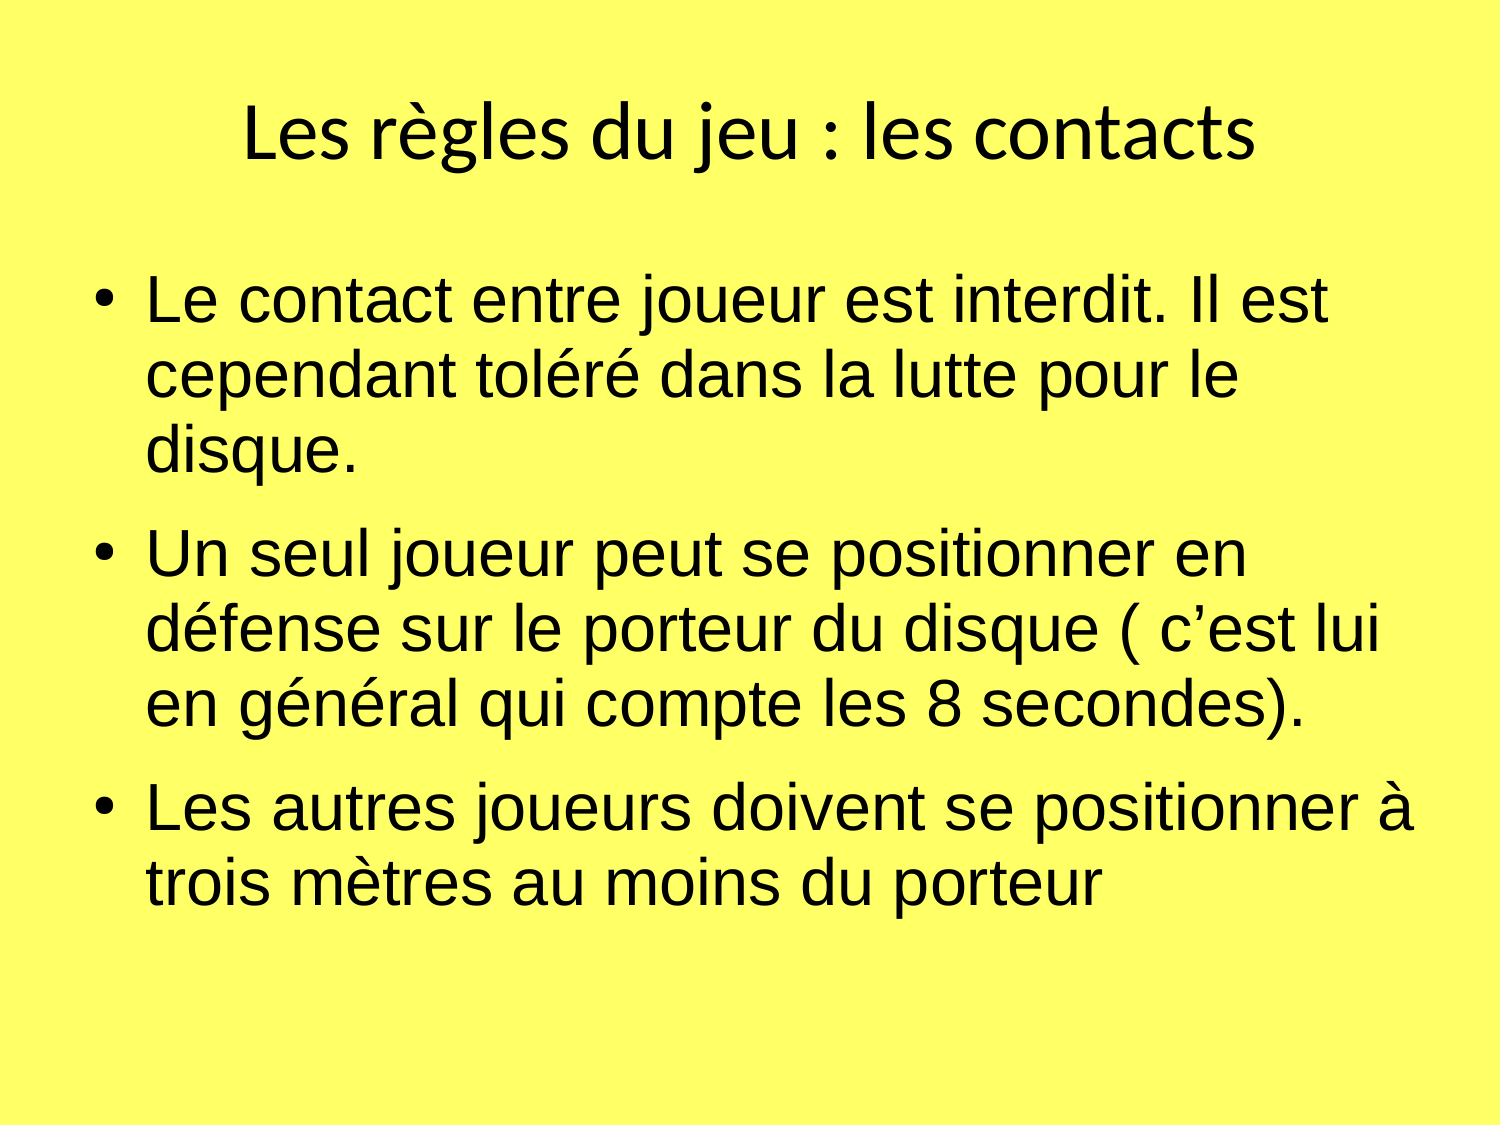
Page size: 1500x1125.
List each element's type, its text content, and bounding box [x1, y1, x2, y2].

title Les règles du jeu : les contacts [75, 45, 1425, 233]
list Le contact entre joueur est interdit. Il est cependant toléré dans la lutte pour le disque. Un seul joueur peut se positionner en défense sur le porteur du disque ( c’est lui en général qui compte les 8 secondes). Les autres joueurs doivent se positionner à trois mètres au moins du porteur [75, 262, 1425, 1005]
